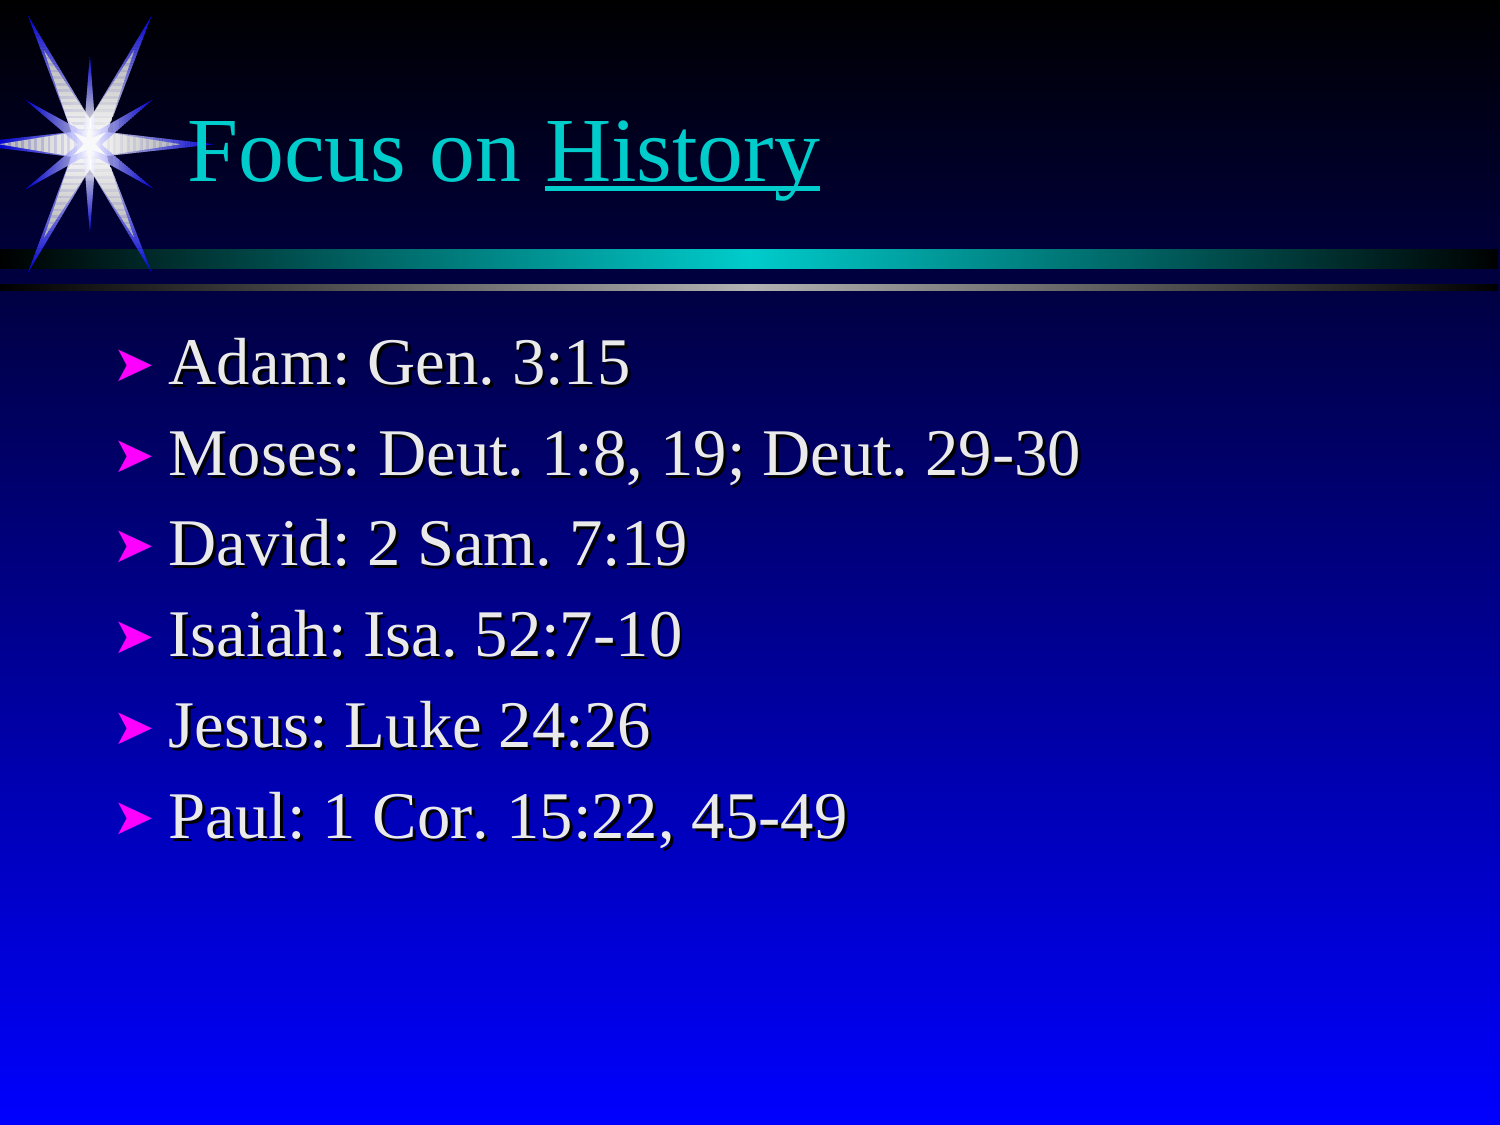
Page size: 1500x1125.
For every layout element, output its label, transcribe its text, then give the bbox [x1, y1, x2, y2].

title Focus on History [187, 56, 1463, 244]
list Adam: Gen. 3:15 Moses: Deut. 1:8, 19; Deut. 29-30 David: 2 Sam. 7:19 Isaiah: Isa. 52:7-10 Jesus: Luke 24:26 Paul: 1 Cor. 15:22, 45-49 [112, 324, 1388, 1001]
